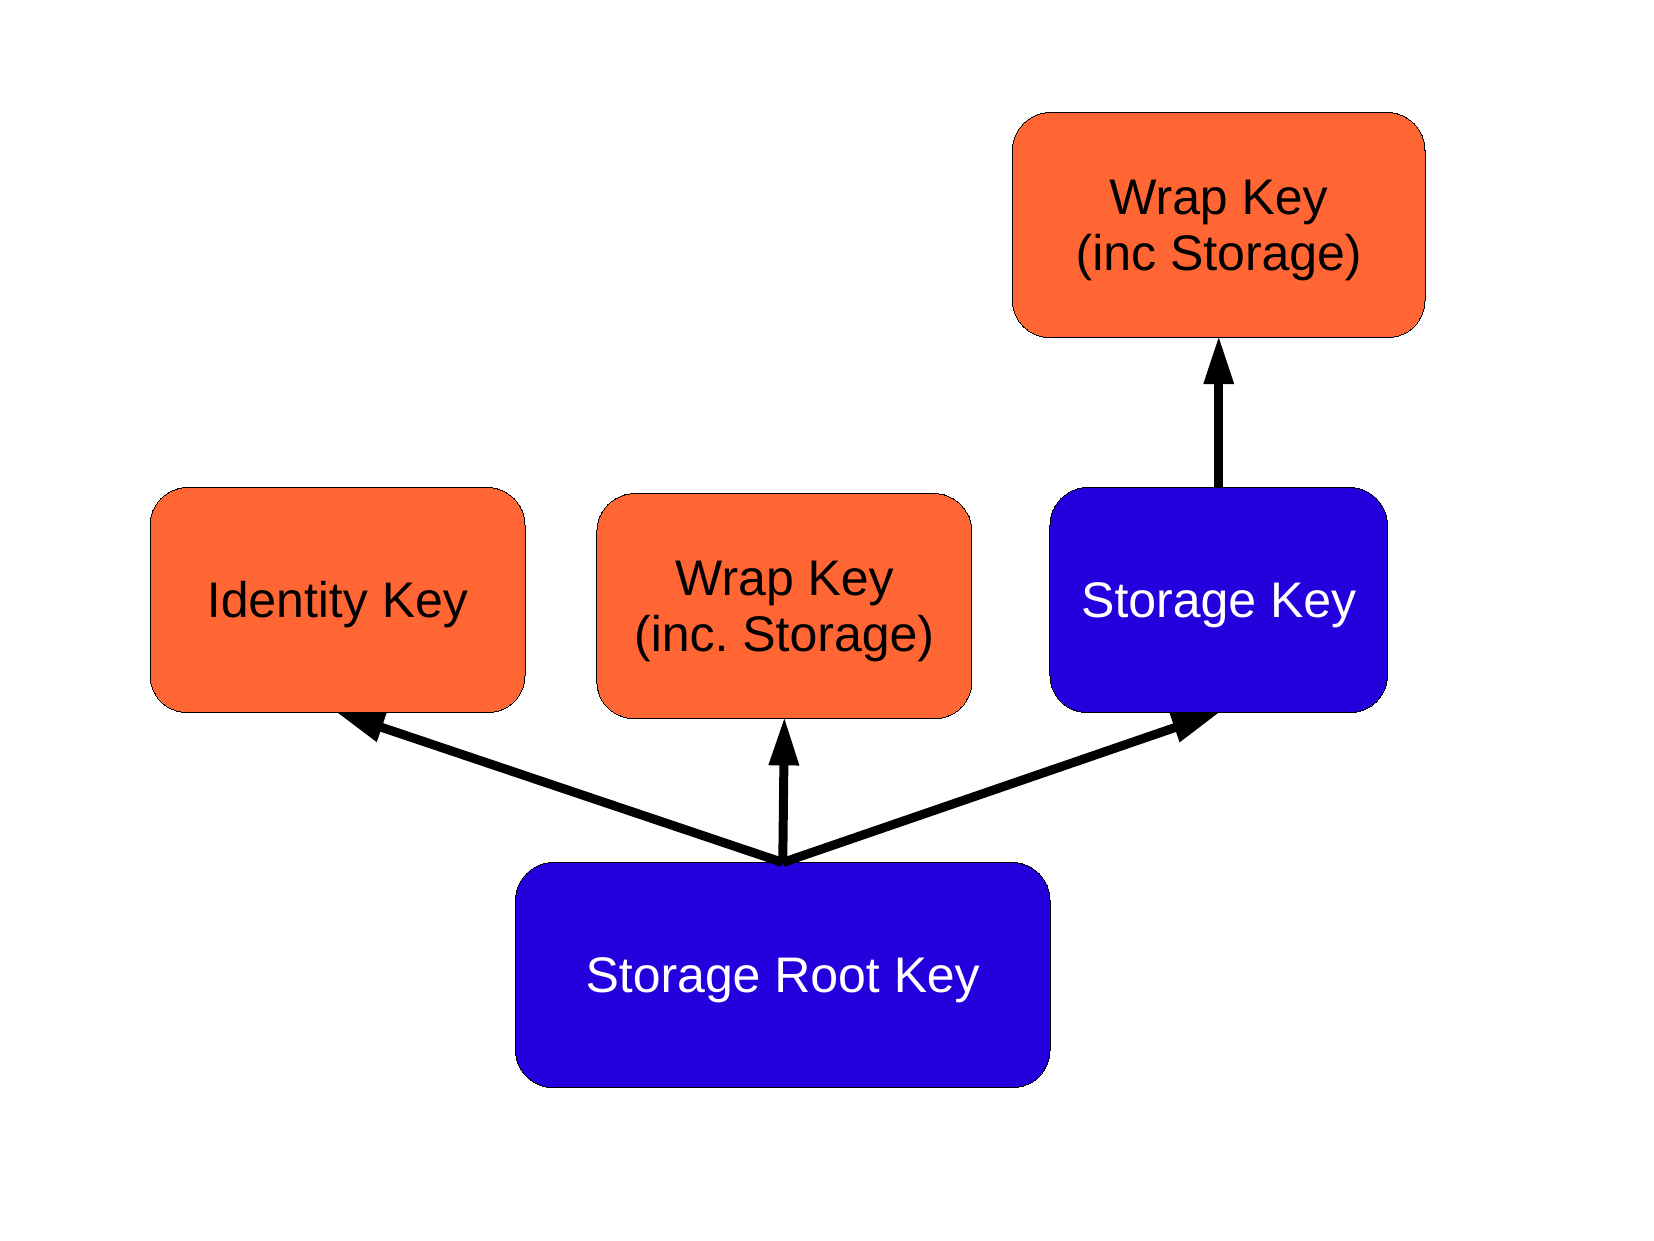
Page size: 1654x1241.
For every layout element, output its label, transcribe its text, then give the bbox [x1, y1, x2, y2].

text_box Storage Key [1049, 487, 1388, 713]
text_box Identity Key [150, 487, 526, 713]
text_box Storage Root Key [515, 862, 1051, 1088]
text_box Wrap Key (inc. Storage) [596, 493, 972, 719]
text_box Wrap Key (inc Storage) [1012, 112, 1426, 338]
